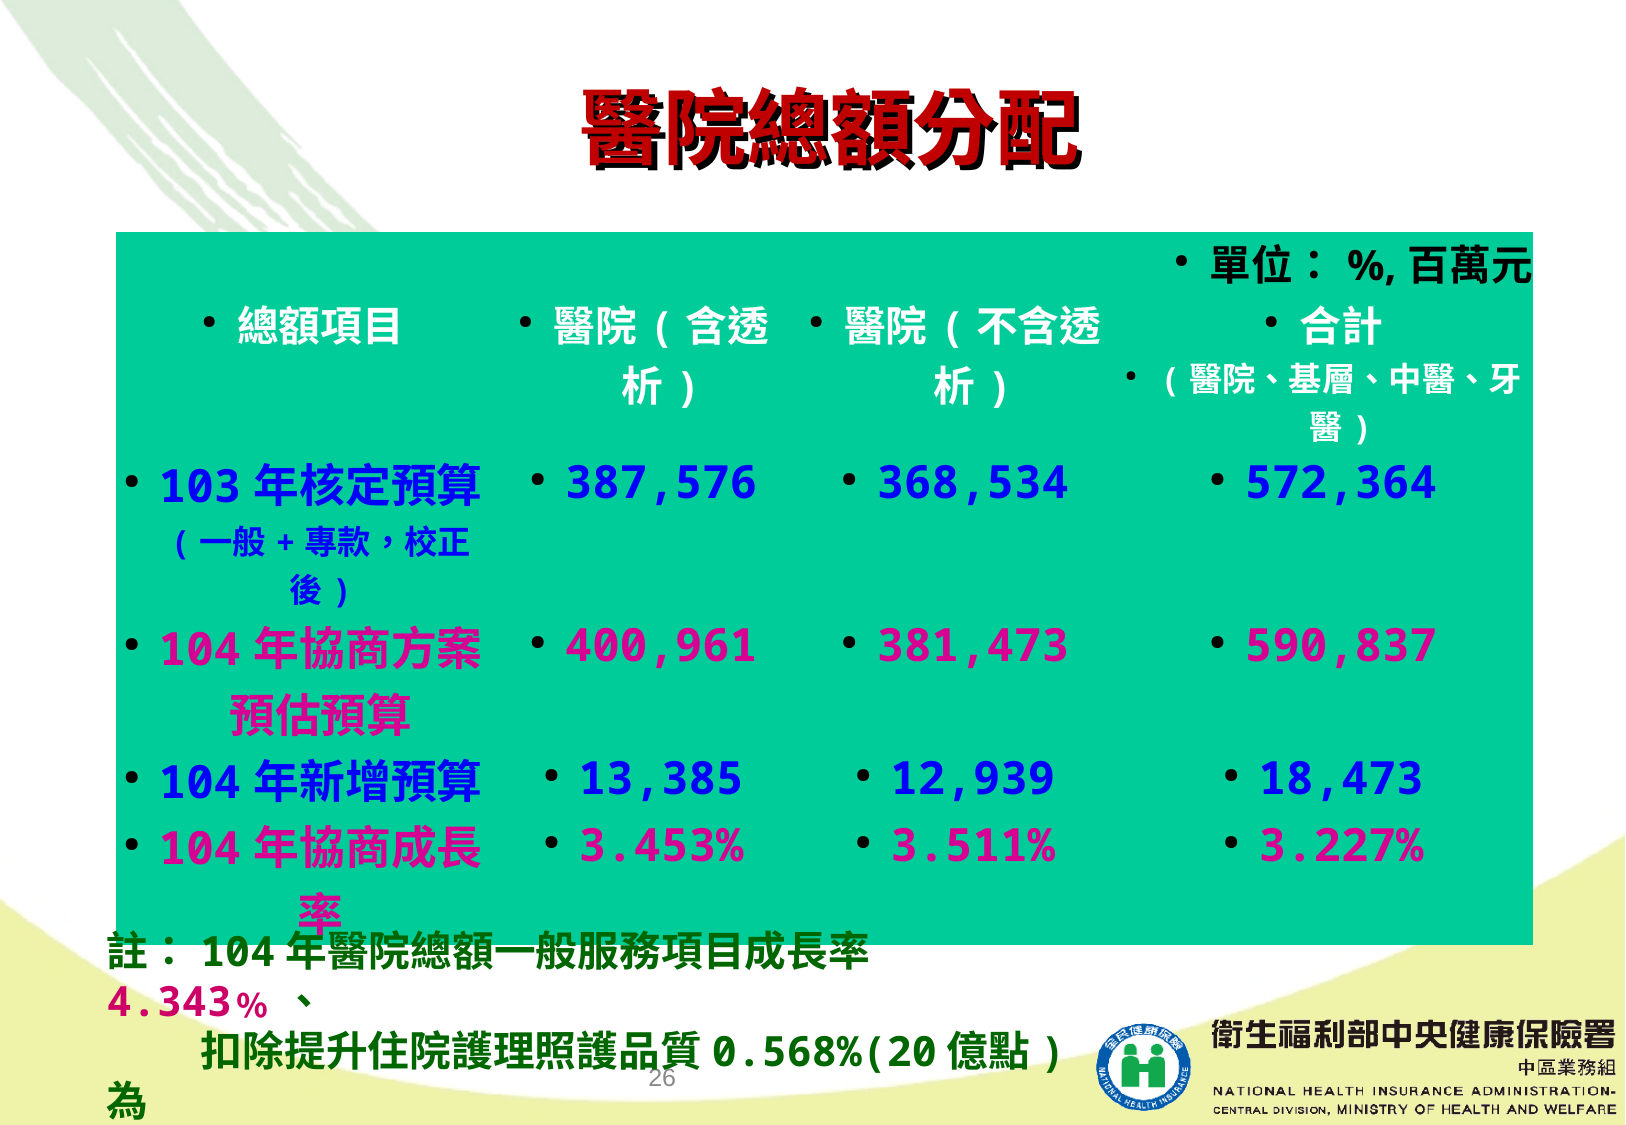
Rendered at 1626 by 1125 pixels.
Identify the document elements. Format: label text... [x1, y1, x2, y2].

table_cell 104年協商成長率 [116, 812, 491, 917]
table_cell 572,364 [1114, 450, 1533, 613]
table_cell 3.227% [1114, 812, 1533, 945]
table_header 單位：%,百萬元 [116, 232, 1533, 293]
table_cell 醫院(不含透析) [796, 293, 1114, 450]
table_cell 總額項目 [116, 293, 491, 450]
table_cell 合計 (醫院、基層、中醫、牙醫) [1114, 293, 1533, 450]
table_cell 18,473 [1114, 745, 1533, 812]
table_cell 104年新增預算 [116, 745, 491, 812]
table_cell 3.511% [796, 812, 1114, 945]
table_cell 3.453% [491, 812, 796, 917]
title 醫院總額分配 [210, 66, 1450, 185]
table_cell 104年協商方案 預估預算 [116, 613, 491, 745]
table_cell 醫院(含透析) [491, 293, 796, 450]
table_cell 103年核定預算 (一般+專款，校正後) [116, 450, 491, 613]
table_cell 400,961 [491, 613, 796, 745]
table_cell 387,576 [491, 450, 796, 613]
table_cell 590,837 [1114, 613, 1533, 745]
table_cell 13,385 [491, 745, 796, 812]
table_cell 368,534 [796, 450, 1114, 613]
table_cell 381,473 [796, 613, 1114, 745]
table_cell 12,939 [796, 745, 1114, 812]
text_box 註：104年醫院總額一般服務項目成長率4.343﹪、 扣除提升住院護理照護品質0.568%(20億點)為 3.775%。 [92, 917, 1084, 1125]
